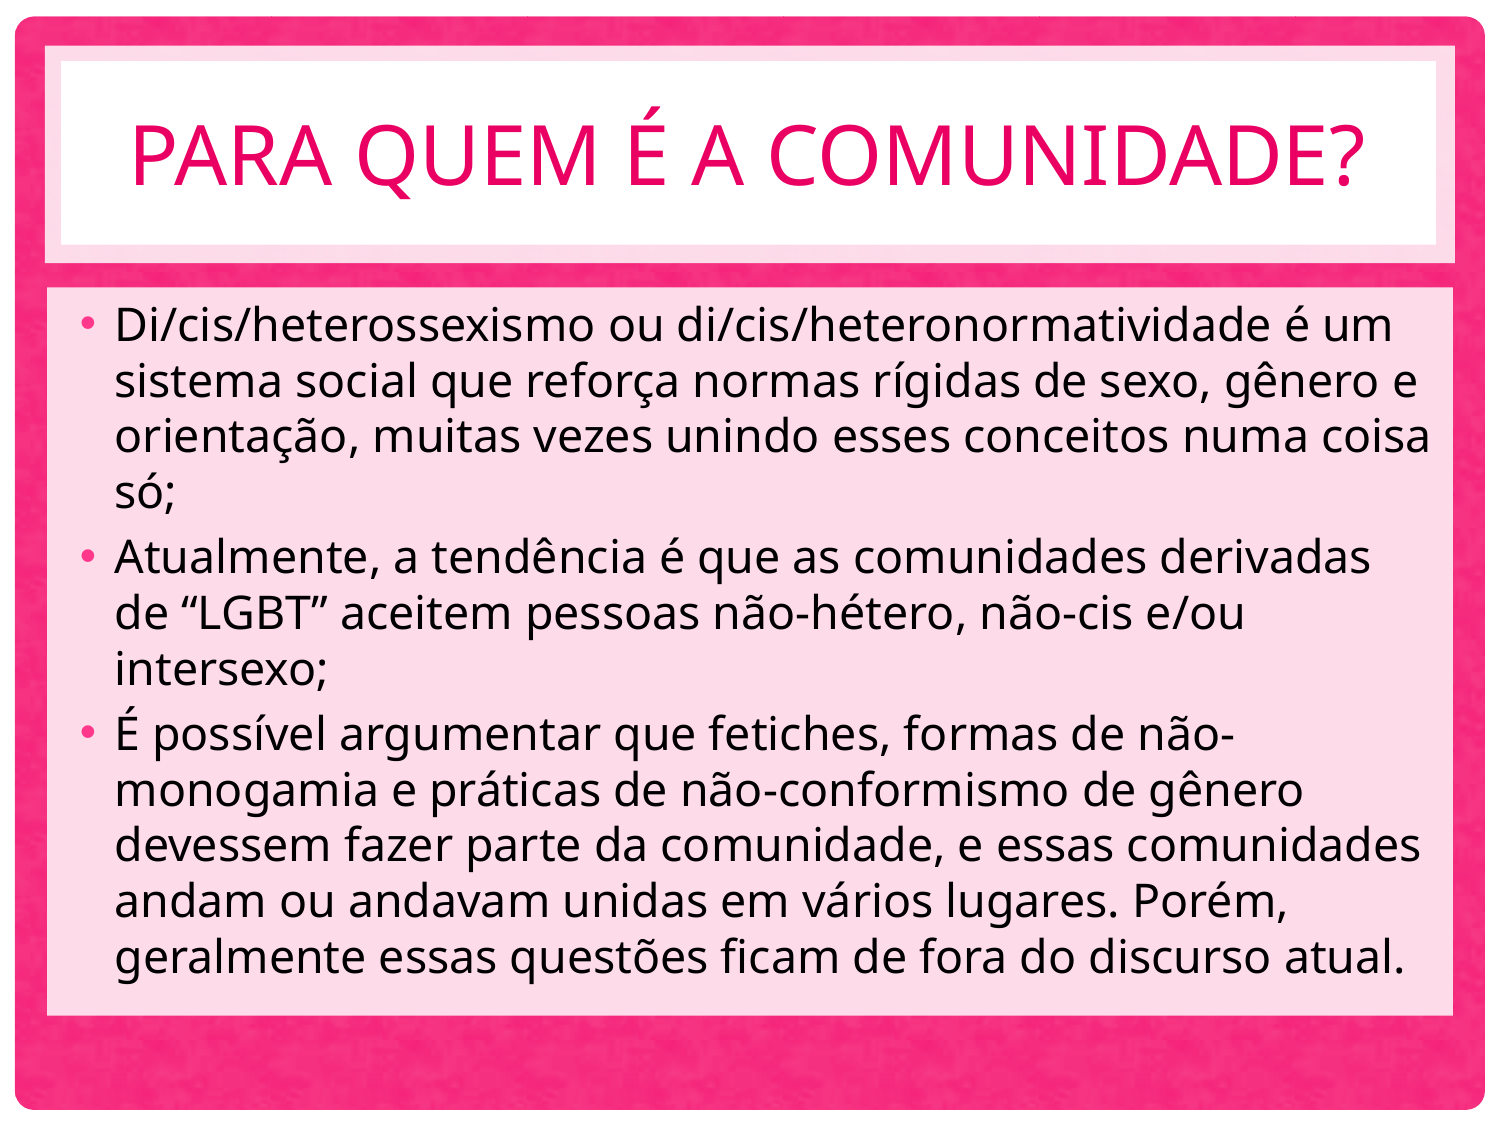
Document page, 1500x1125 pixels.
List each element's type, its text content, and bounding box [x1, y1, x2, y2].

title Para quem é a comunidade? [69, 66, 1425, 238]
list Di/cis/heterossexismo ou di/cis/heteronormatividade é um sistema social que reforça normas rígidas de sexo, gênero e orientação, muitas vezes unindo esses conceitos numa coisa só; Atualmente, a tendência é que as comunidades derivadas de “LGBT” aceitem pessoas não-hétero, não-cis e/ou intersexo; É possível argumentar que fetiches, formas de não-monogamia e práticas de não-conformismo de gênero devessem fazer parte da comunidade, e essas comunidades andam ou andavam unidas em vários lugares. Porém, geralmente essas questões ficam de fora do discurso atual. [47, 287, 1453, 1016]
picture [14, 16, 1485, 1110]
